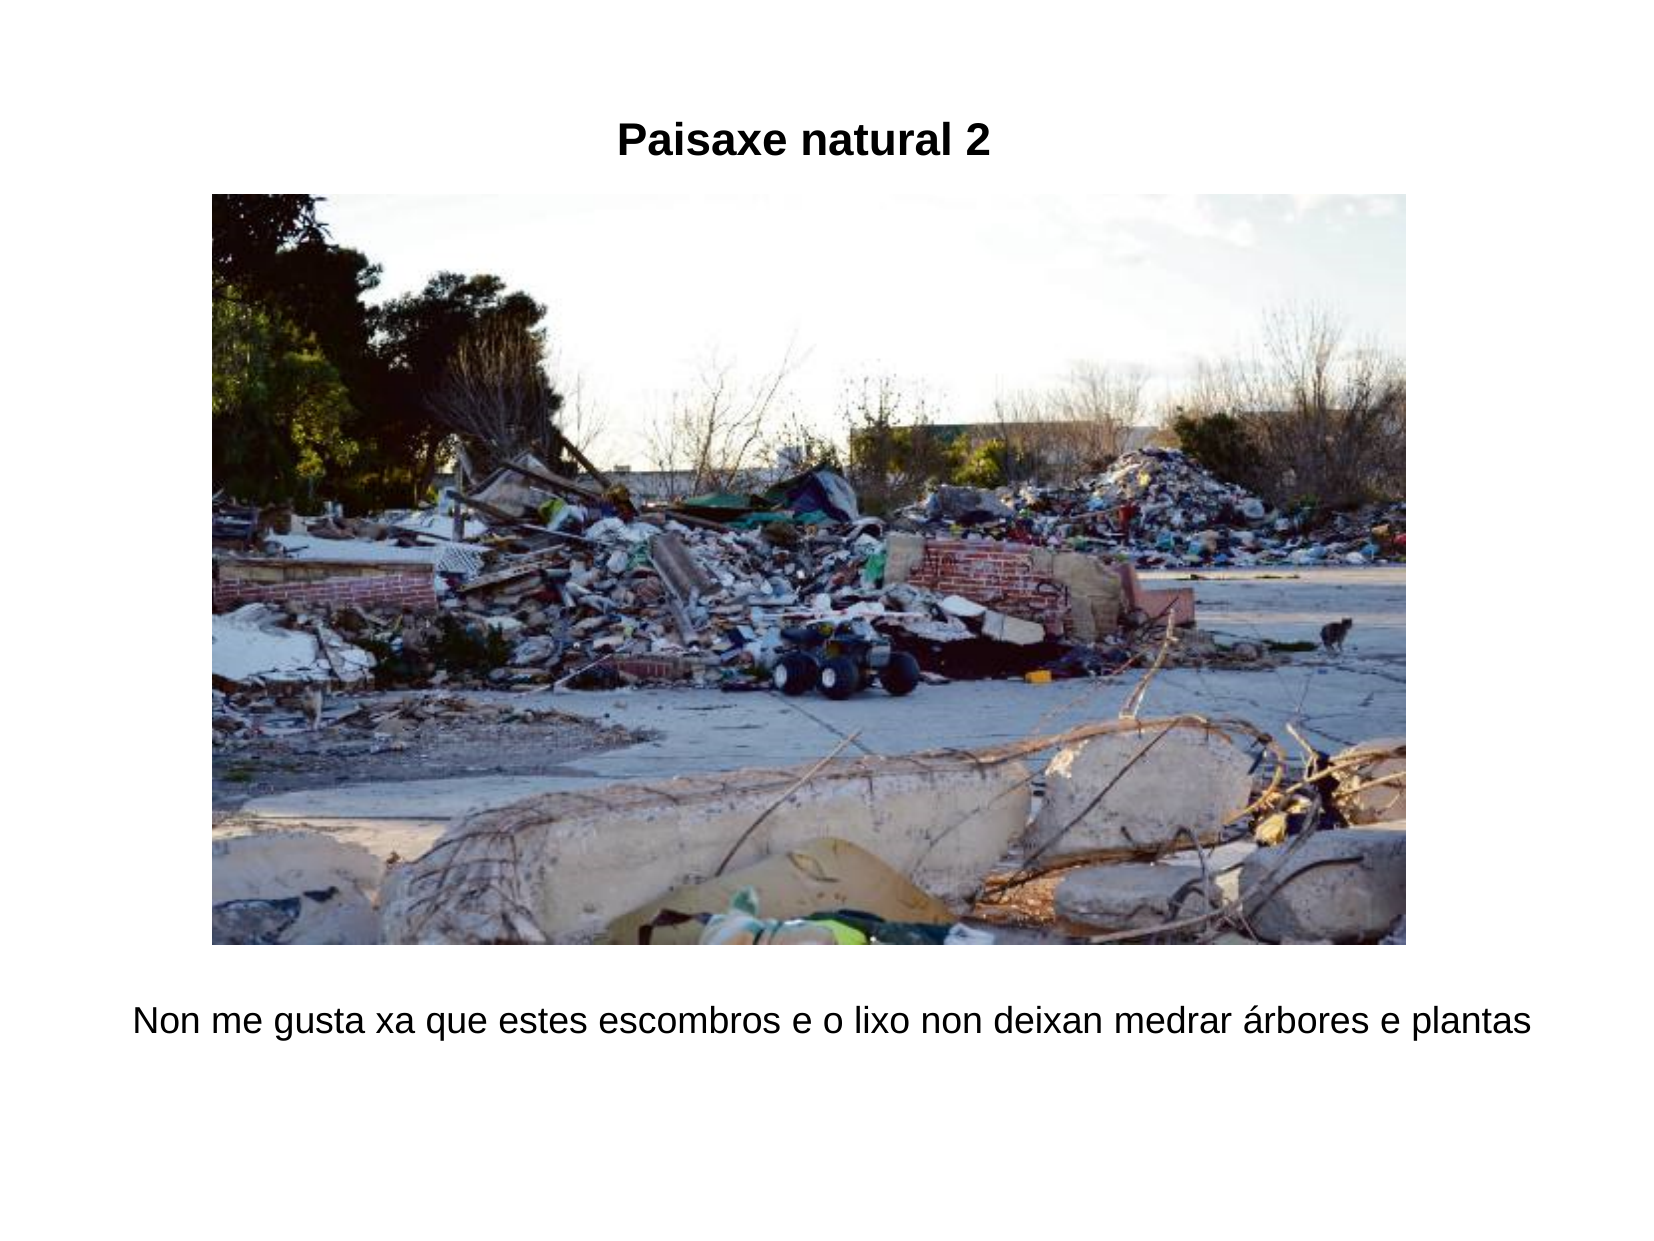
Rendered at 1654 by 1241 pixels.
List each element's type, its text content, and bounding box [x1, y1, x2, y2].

text_box Paisaxe natural 2 [602, 106, 1007, 173]
picture [212, 194, 1406, 945]
text_box Non me gusta xa que estes escombros e o lixo non deixan medrar árbores e plantas [117, 992, 1548, 1049]
